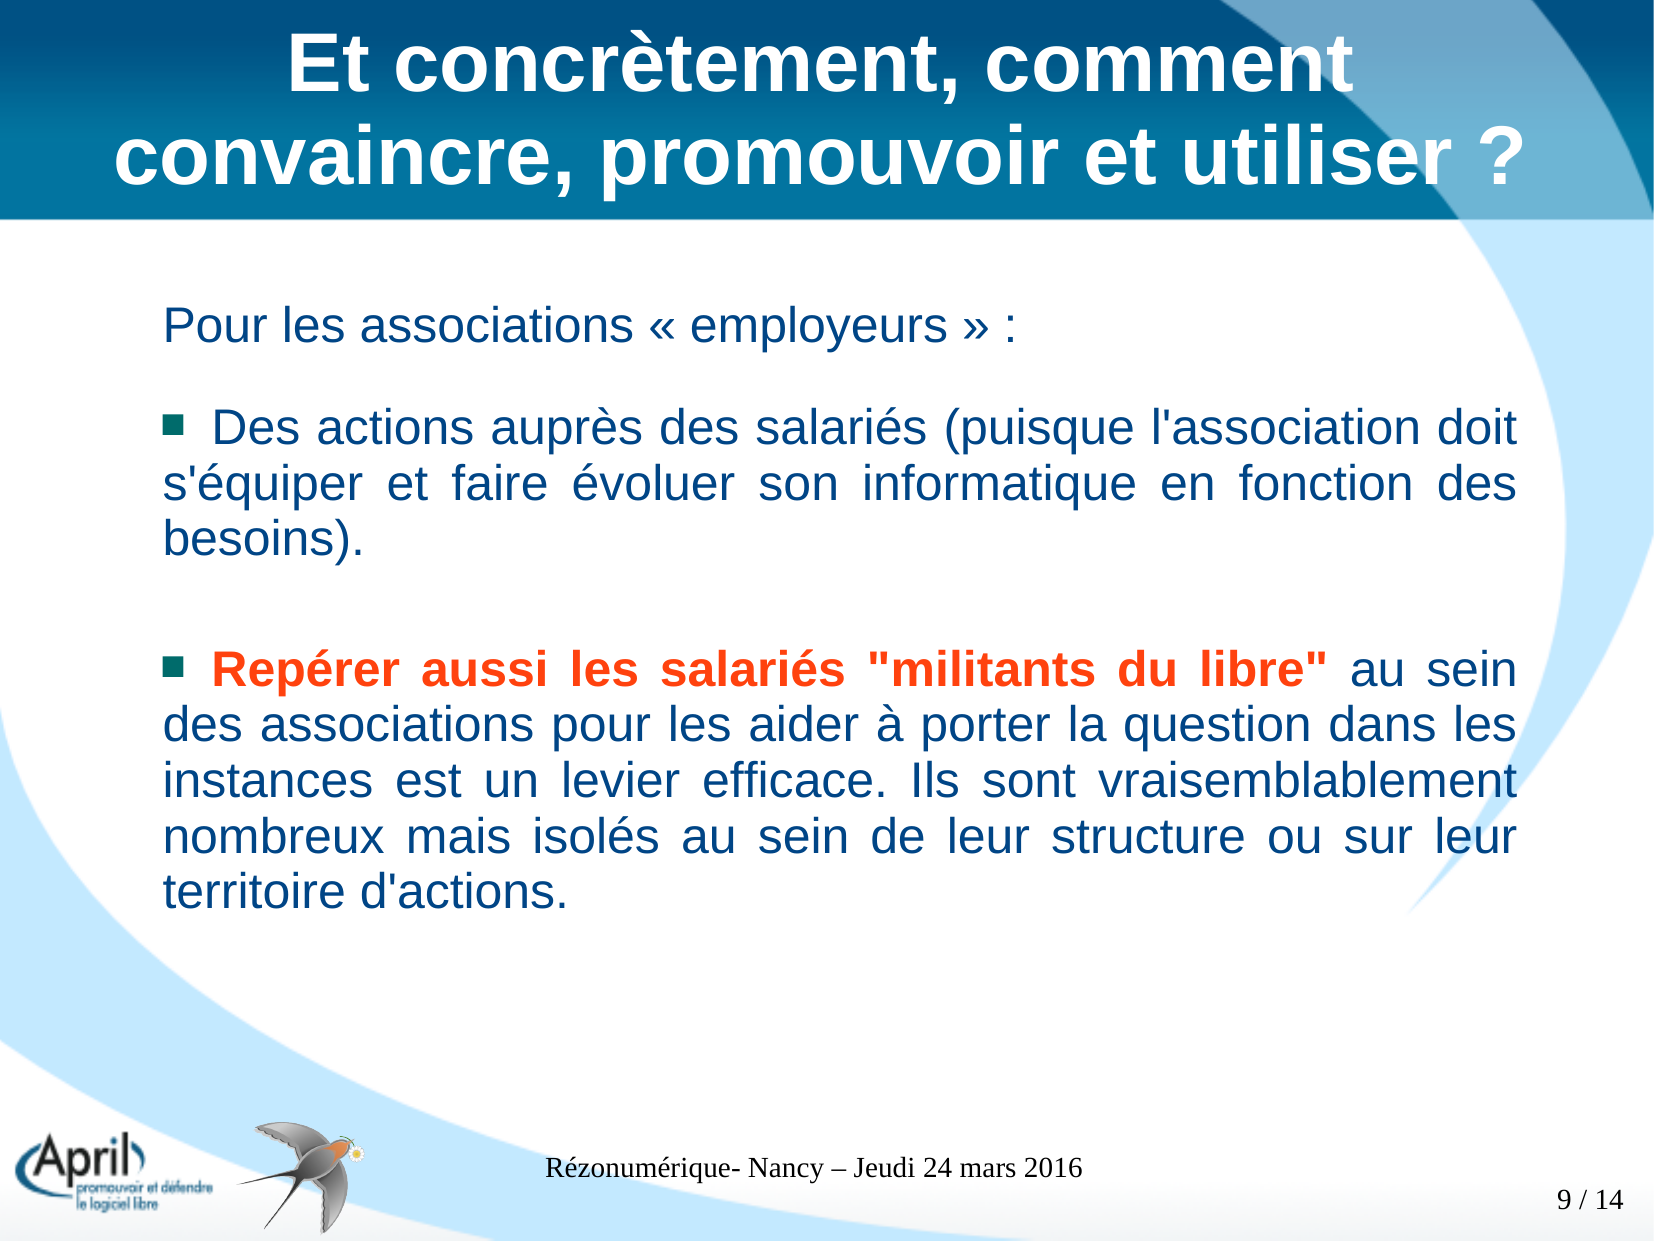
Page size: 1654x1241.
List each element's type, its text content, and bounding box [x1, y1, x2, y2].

picture [0, 0, 1654, 1241]
title Et concrètement, comment convaincre, promouvoir et utiliser ? [76, 5, 1565, 213]
text_box Pour les associations « employeurs » : Des actions auprès des salariés (puisque l'association doit s'équiper et faire évoluer son informatique en fonction des besoins). Repérer aussi les salariés "militants du libre" au sein des associations pour les aider à porter la question dans les instances est un levier efficace. Ils sont vraisemblablement nombreux mais isolés au sein de leur structure ou sur leur territoire d'actions. [147, 289, 1538, 1046]
